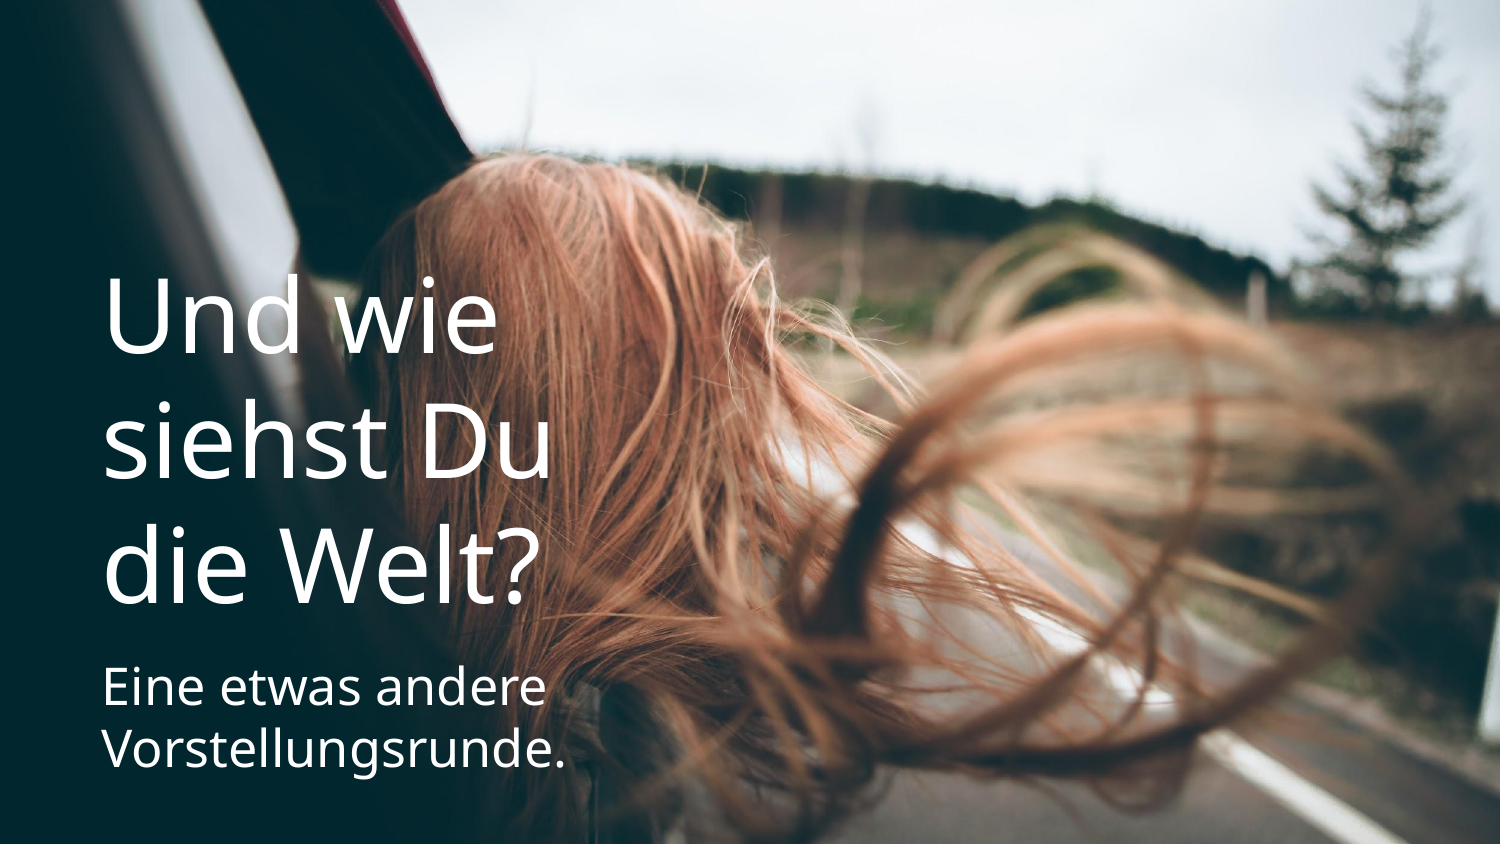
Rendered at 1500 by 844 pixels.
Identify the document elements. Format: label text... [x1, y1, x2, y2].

text_box Eine etwas andere Vorstellungsrunde. [86, 638, 838, 794]
text_box Und wie siehst Du die Welt? [86, 234, 838, 638]
picture [0, 0, 1500, 844]
